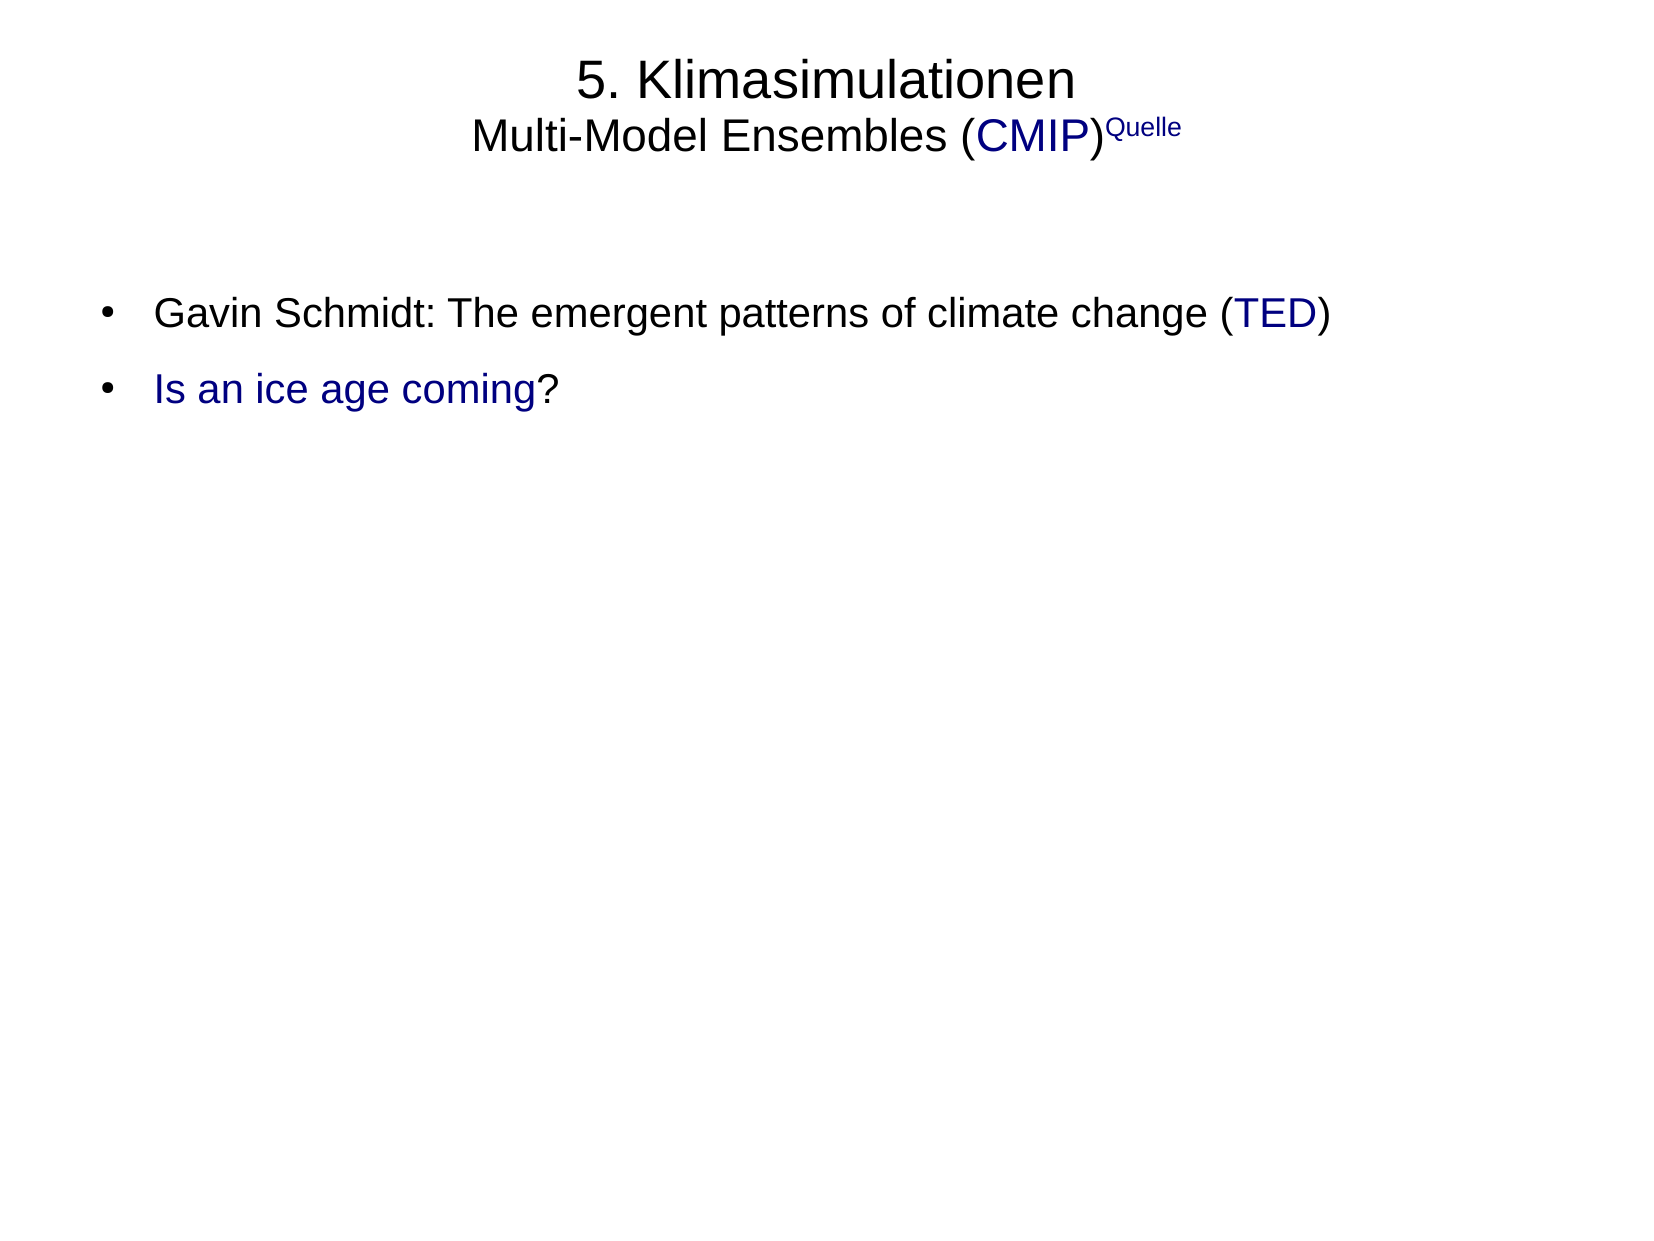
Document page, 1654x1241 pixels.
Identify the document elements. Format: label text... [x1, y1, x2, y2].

list Gavin Schmidt: The emergent patterns of climate change (TED) Is an ice age coming? [82, 290, 1571, 1109]
title 5. Klimasimulationen Multi-Model Ensembles (CMIP)Quelle [82, 49, 1571, 257]
